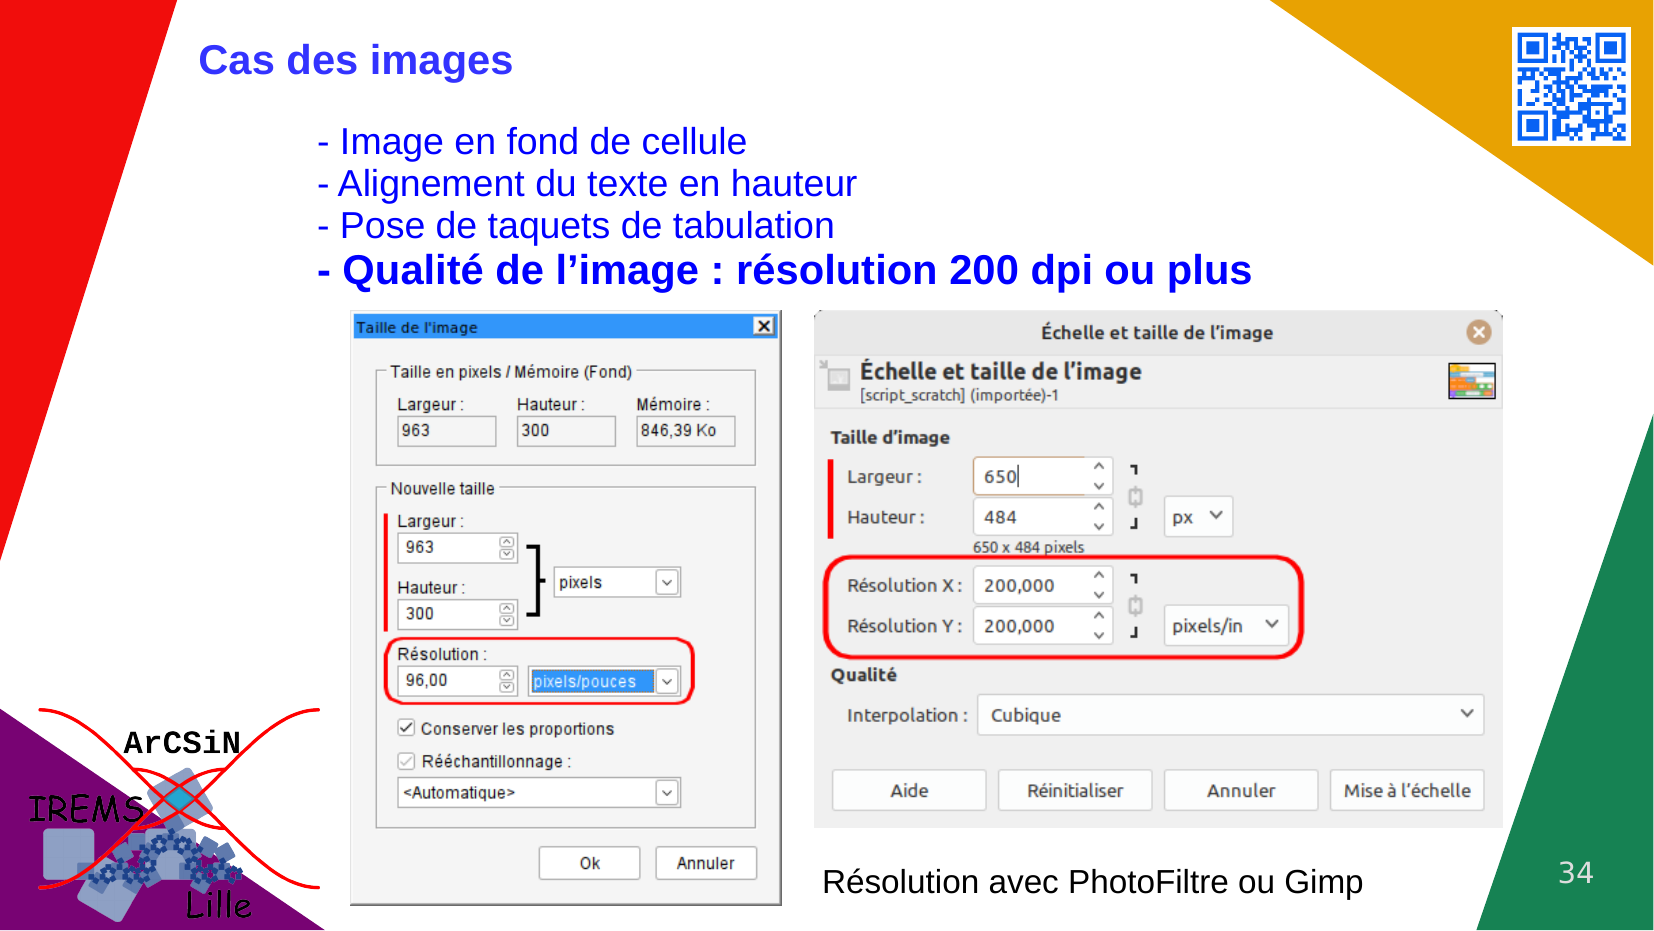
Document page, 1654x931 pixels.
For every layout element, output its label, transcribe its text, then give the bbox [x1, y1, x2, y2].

text_box - Image en fond de cellule - Alignement du texte en hauteur - Pose de taquets de tabulation - Qualité de l’image : résolution 200 dpi ou plus [317, 120, 1313, 340]
picture [814, 310, 1503, 828]
picture [350, 310, 782, 906]
picture [29, 708, 320, 922]
text_box Cas des images [183, 29, 1304, 94]
picture [1512, 27, 1631, 146]
text_box Résolution avec PhotoFiltre ou Gimp [807, 855, 1379, 908]
